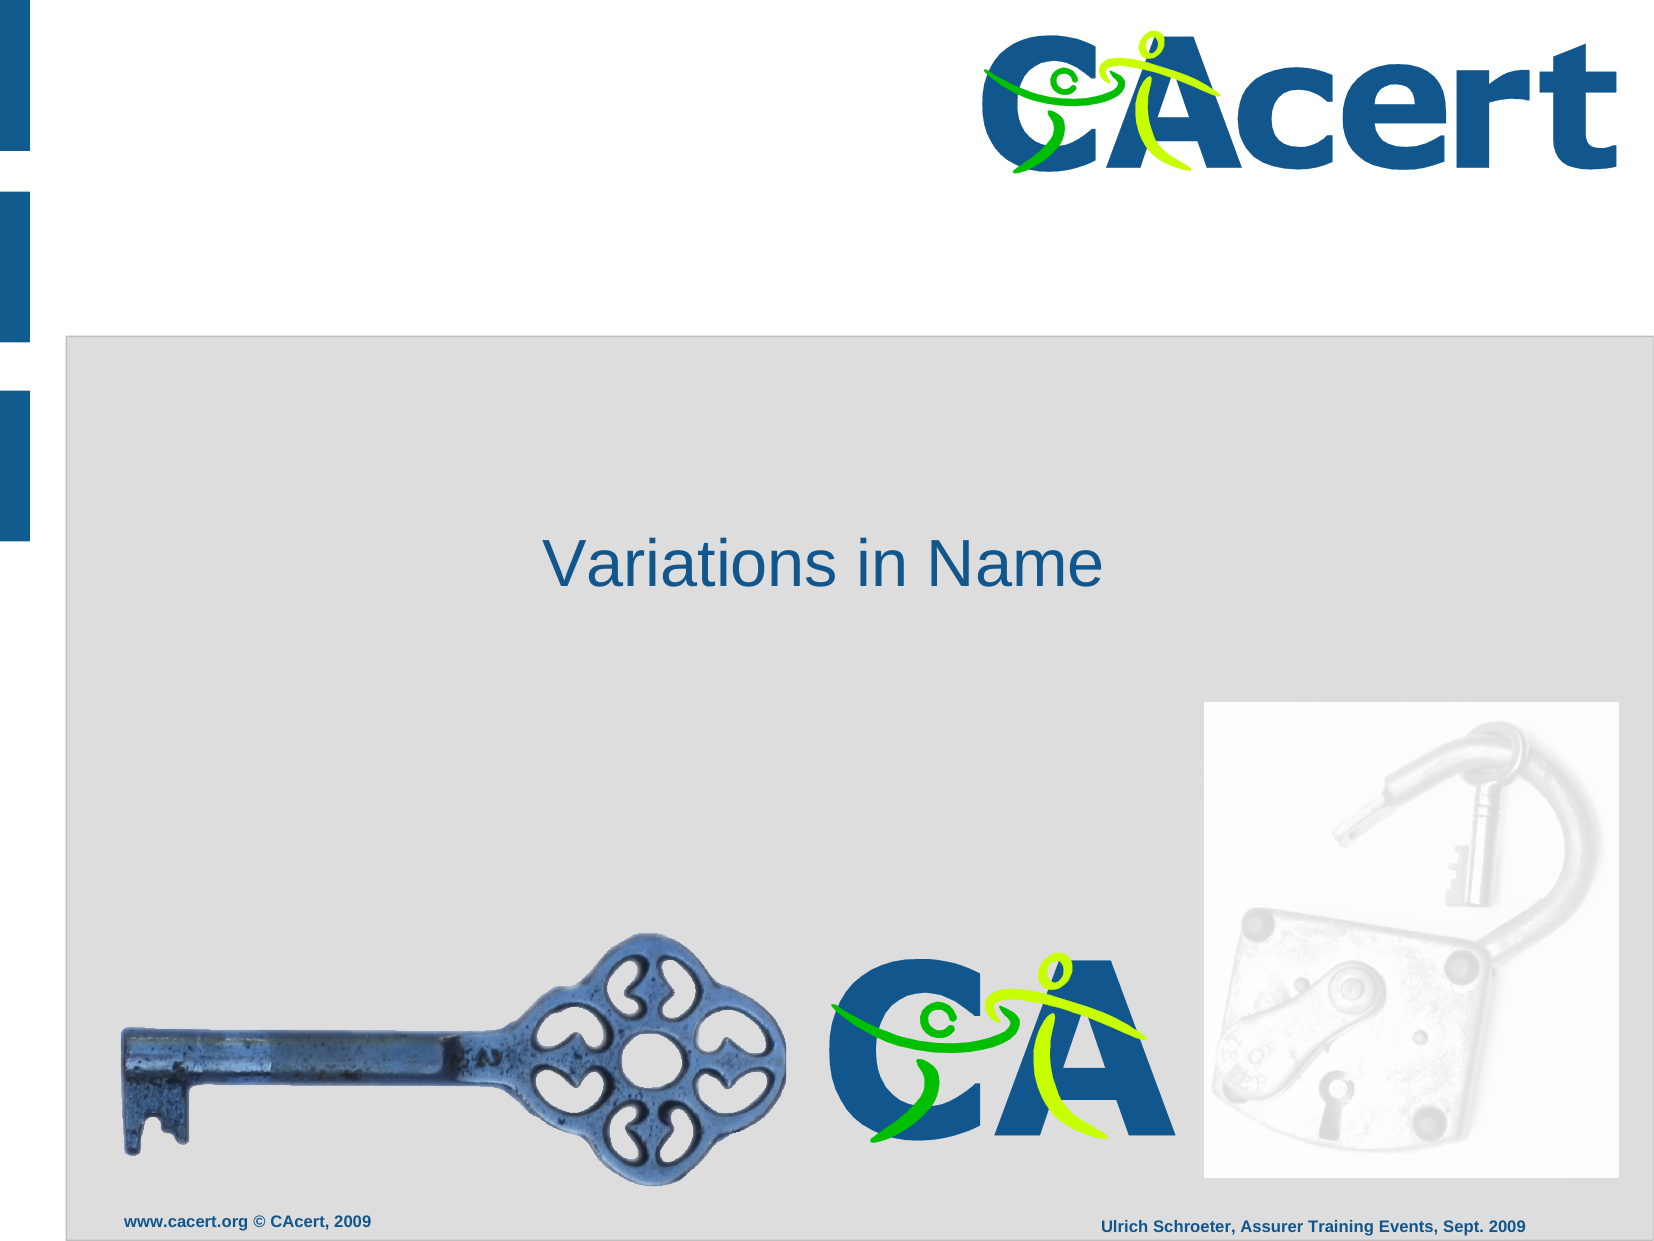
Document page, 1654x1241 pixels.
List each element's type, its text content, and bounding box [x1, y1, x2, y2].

picture [1204, 702, 1619, 1178]
picture [106, 915, 800, 1203]
title Variations in Name [118, 442, 1530, 601]
picture [826, 950, 1177, 1145]
